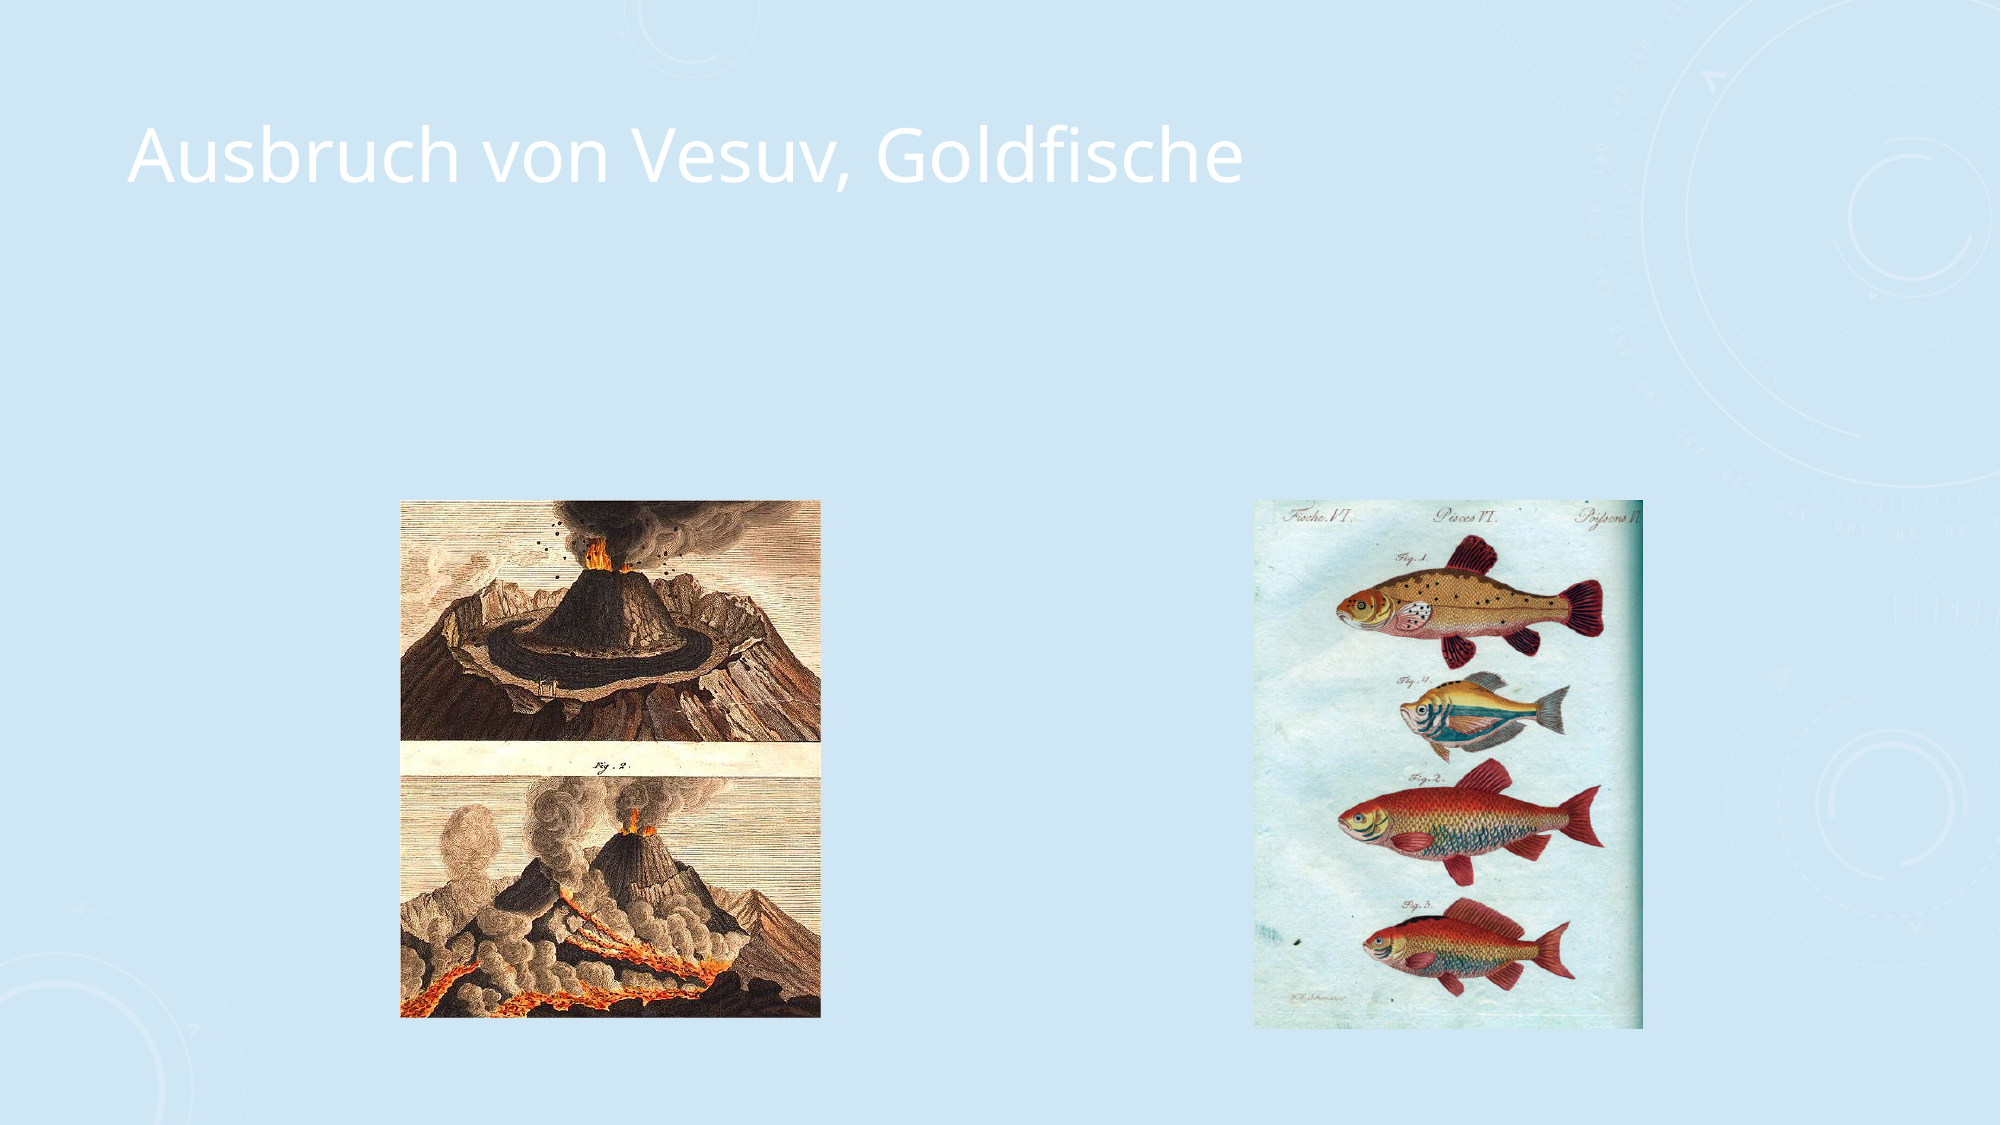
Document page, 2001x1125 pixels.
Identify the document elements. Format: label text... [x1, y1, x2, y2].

title Ausbruch von Vesuv, Goldfische [112, 99, 1775, 339]
picture [0, 0, 2000, 1125]
